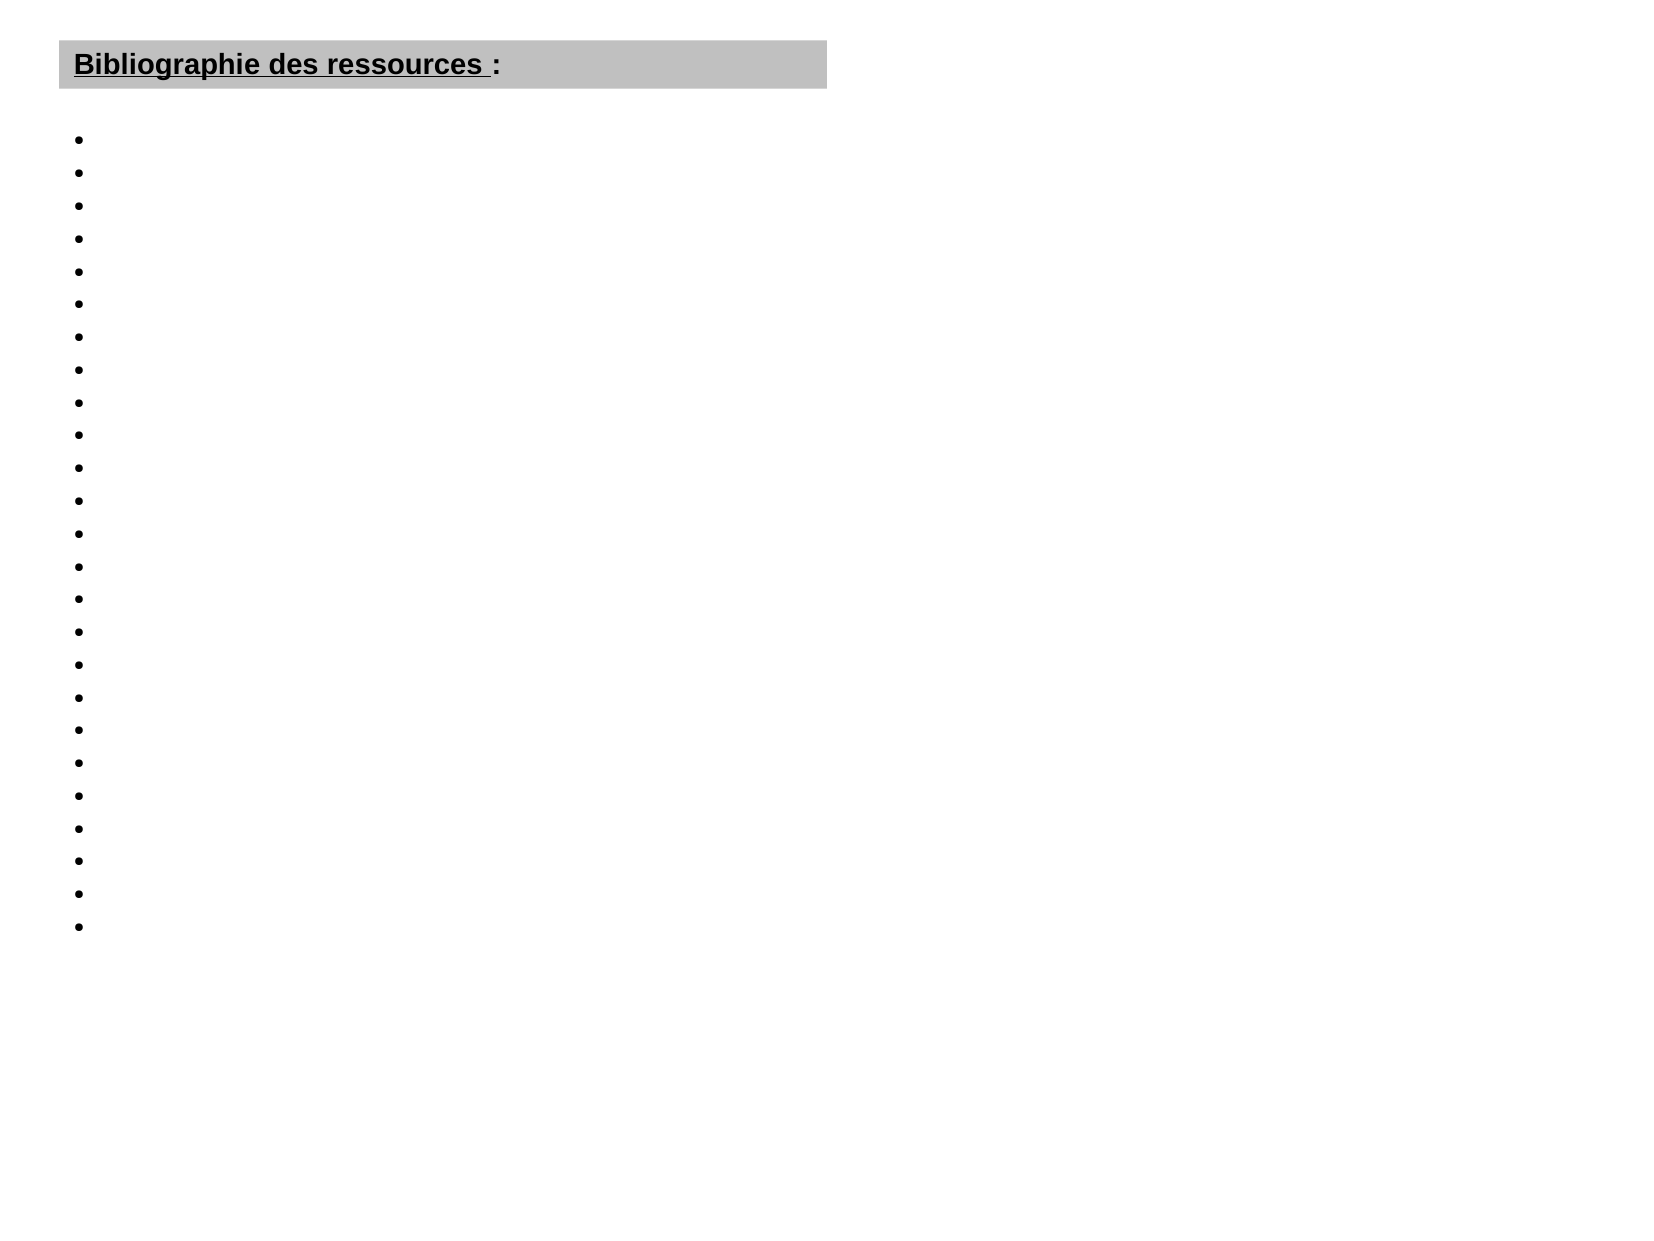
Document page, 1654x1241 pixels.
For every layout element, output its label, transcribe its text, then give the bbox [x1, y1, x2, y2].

text_box Bibliographie des ressources : [59, 40, 827, 89]
text_box [59, 118, 1595, 953]
